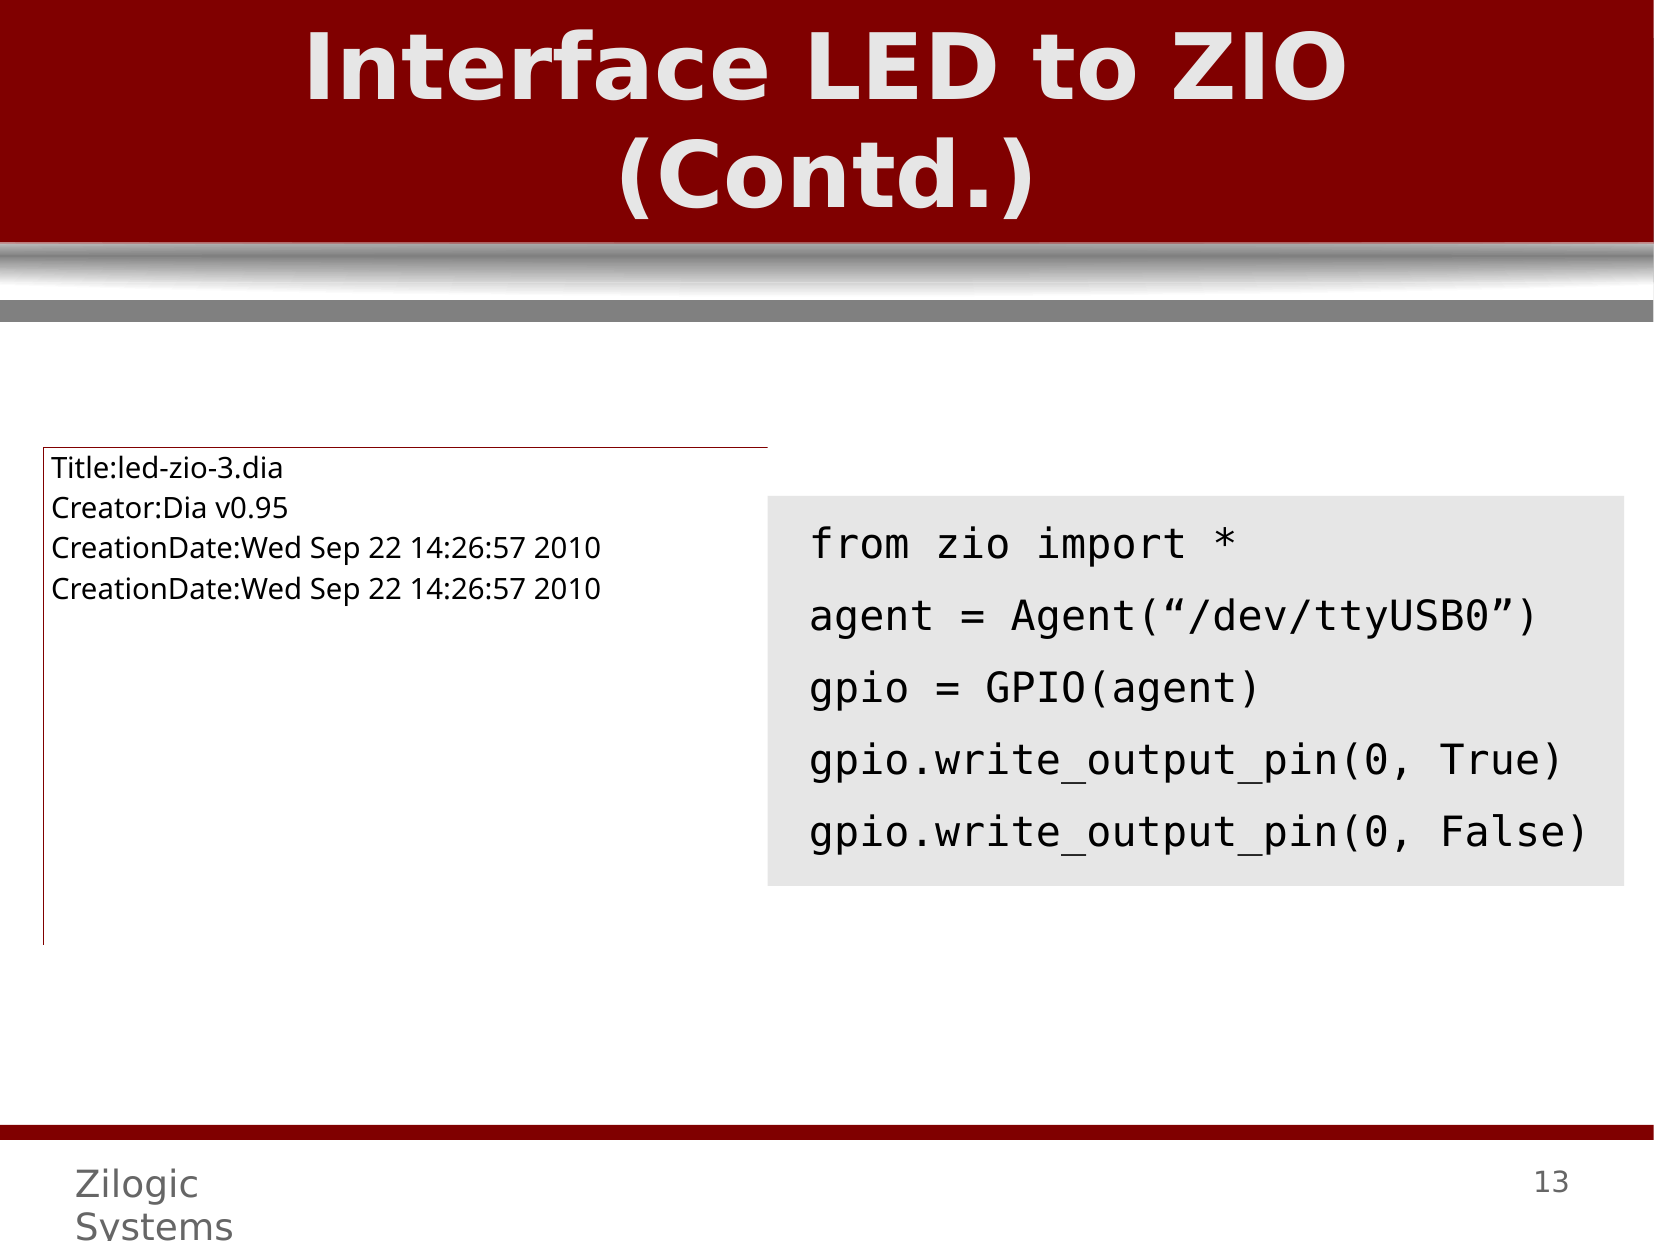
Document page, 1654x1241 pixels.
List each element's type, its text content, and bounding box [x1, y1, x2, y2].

picture [41, 445, 768, 945]
list from zio import * agent = Agent(“/dev/ttyUSB0”) gpio = GPIO(agent) gpio.write_output_pin(0, True) gpio.write_output_pin(0, False) [767, 495, 1625, 886]
title Interface LED to ZIO (Contd.) [82, 18, 1571, 226]
